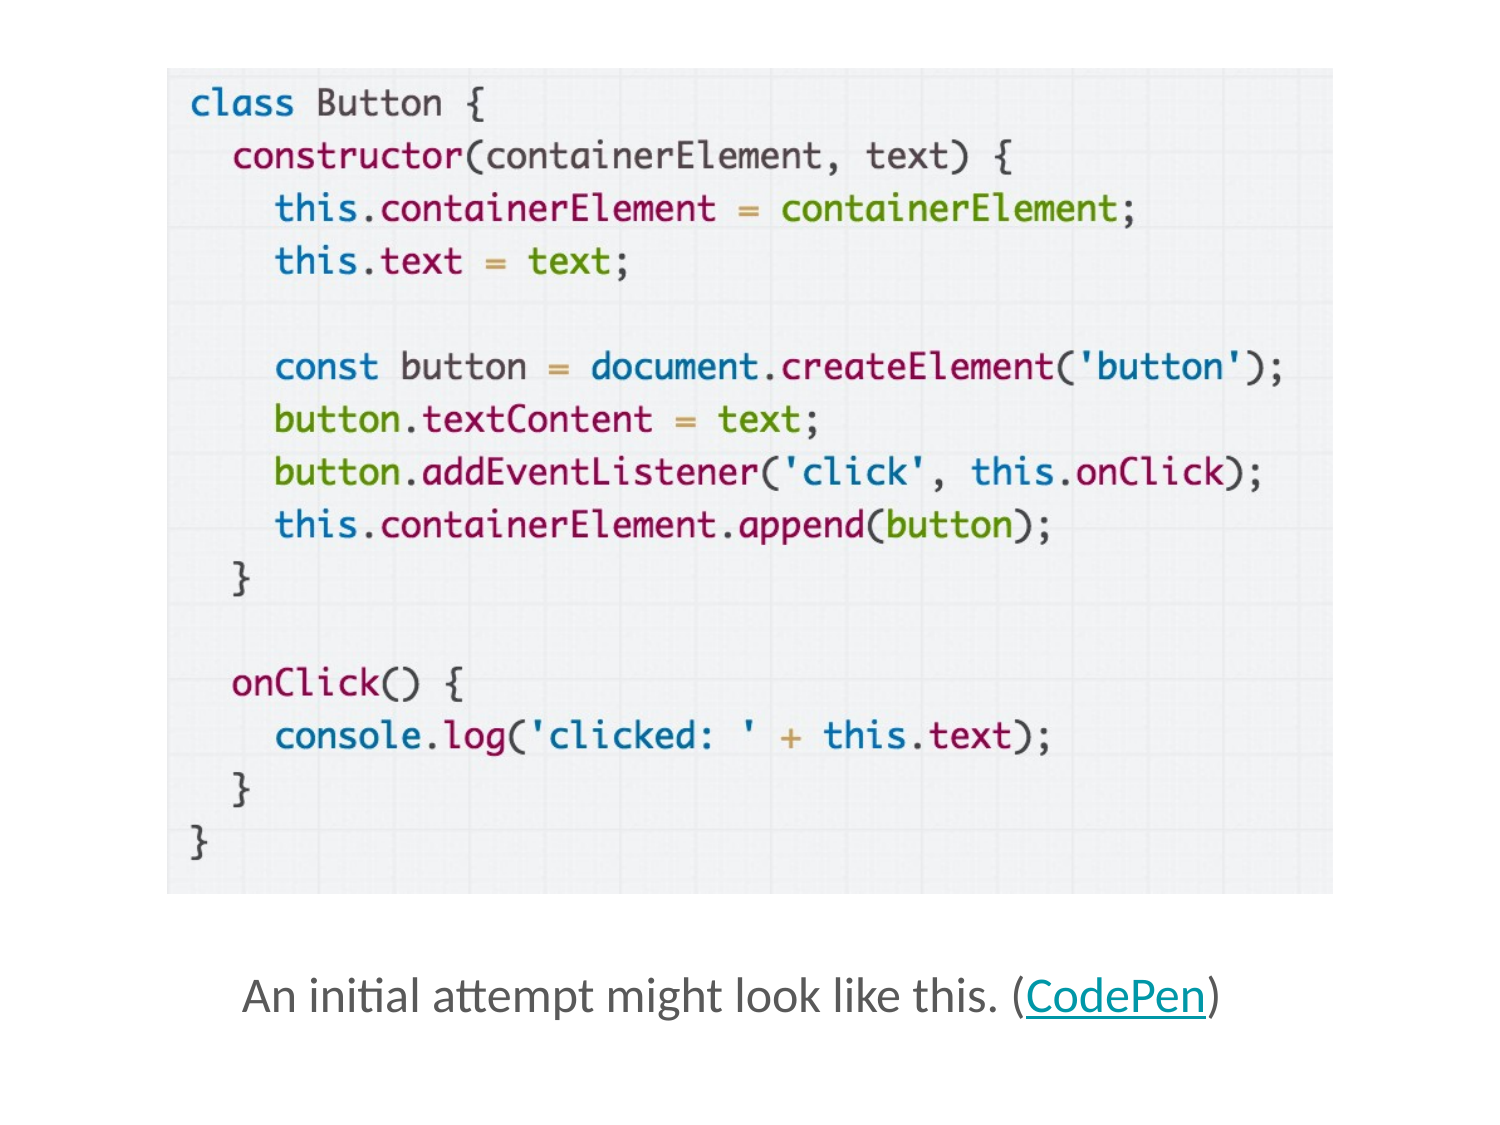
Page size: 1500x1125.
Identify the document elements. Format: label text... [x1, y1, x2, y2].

picture [167, 68, 1333, 894]
list An initial attempt might look like this. (CodePen) [226, 938, 1333, 1125]
